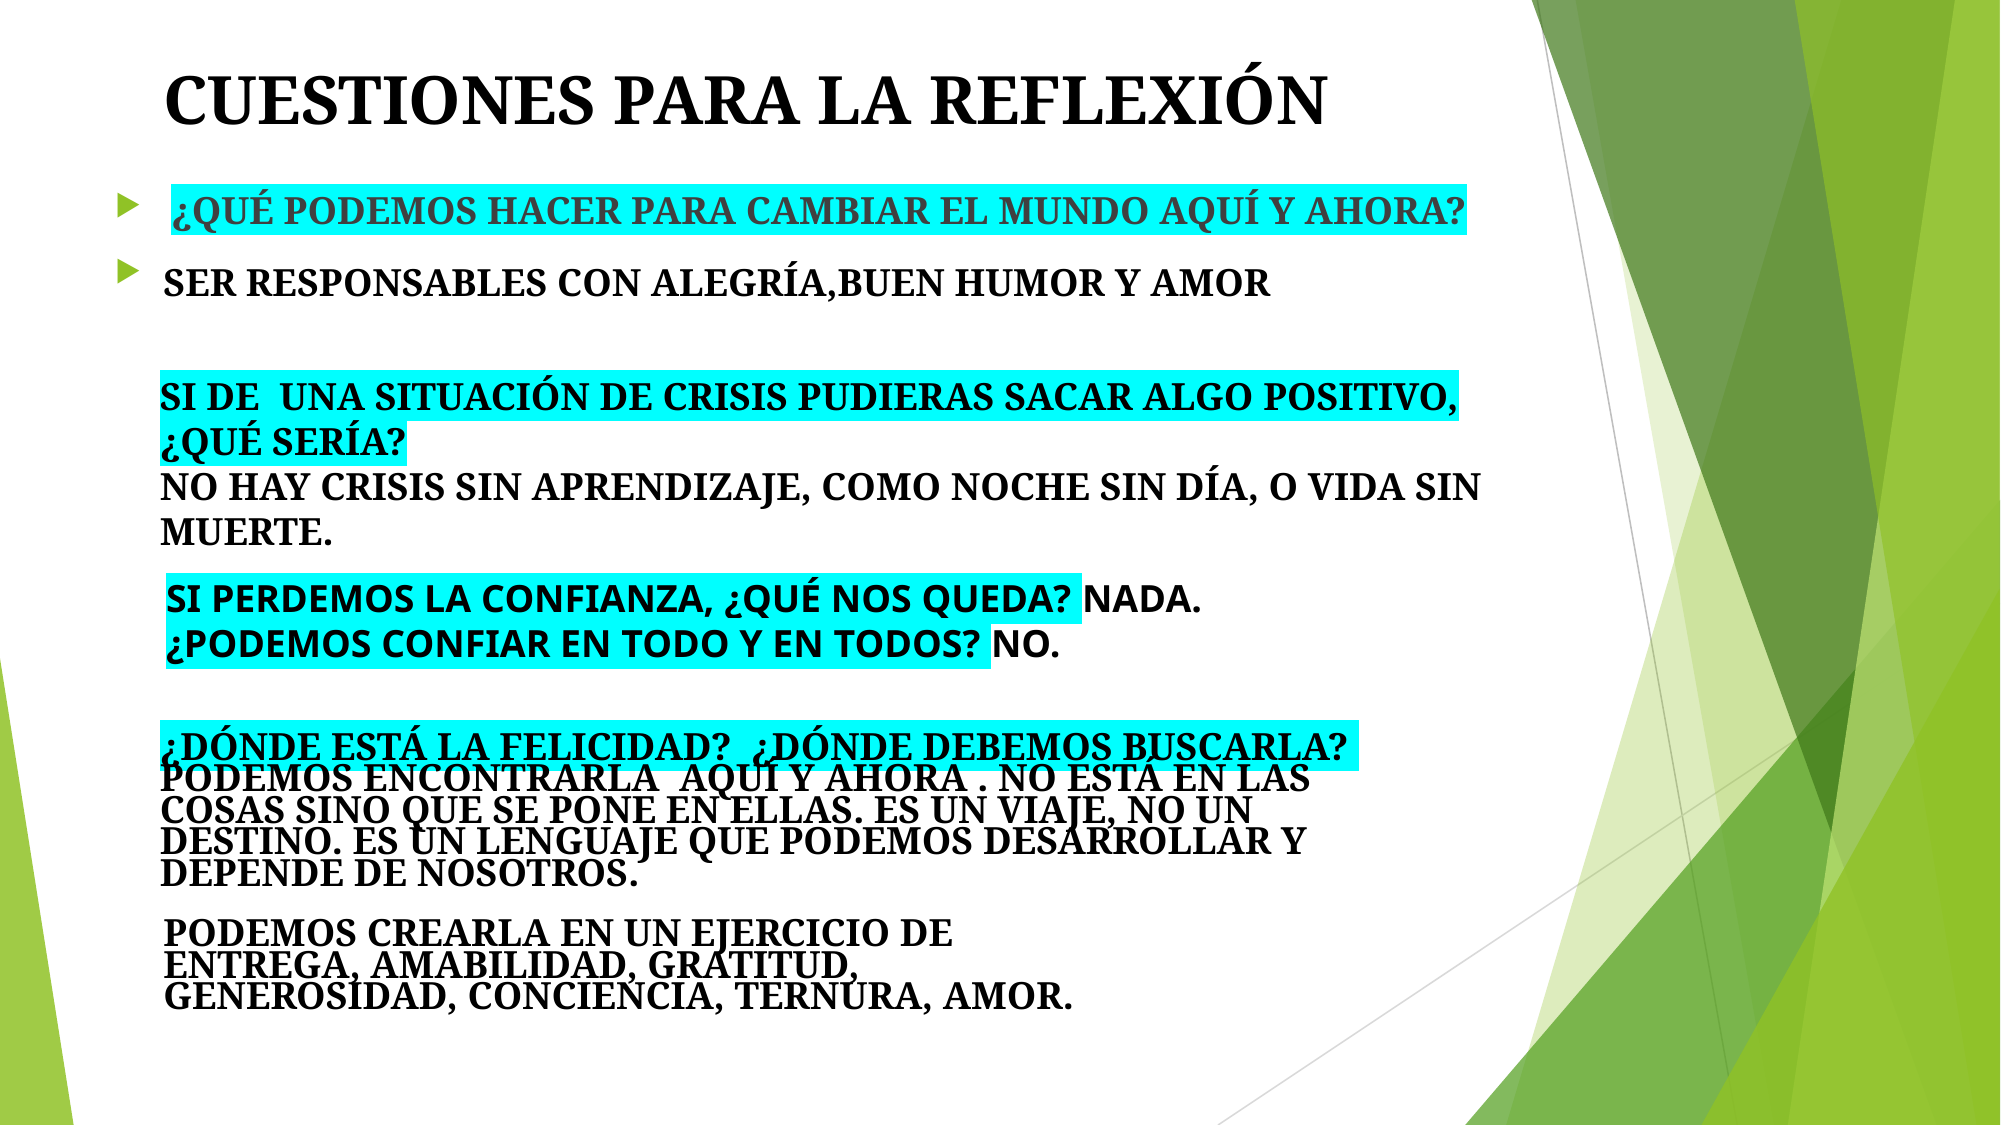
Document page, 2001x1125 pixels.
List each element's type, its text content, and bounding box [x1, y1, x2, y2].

text_box SI PERDEMOS LA CONFIANZA, ¿QUÉ NOS QUEDA? NADA. ¿PODEMOS CONFIAR EN TODO Y EN TODOS? NO. [151, 567, 1264, 674]
list ¿QUÉ PODEMOS HACER PARA CAMBIAR EL MUNDO AQUÍ Y AHORA? [99, 179, 1511, 816]
text_box SER RESPONSABLES CON ALEGRÍA,BUEN HUMOR Y AMOR [148, 251, 1317, 313]
text_box SI DE UNA SITUACIÓN DE CRISIS PUDIERAS SACAR ALGO POSITIVO, ¿QUÉ SERÍA? NO HAY CRISIS SIN APRENDIZAJE, COMO NOCHE SIN DÍA, O VIDA SIN MUERTE. [144, 365, 1555, 563]
text_box ¿DÓNDE ESTÁ LA FELICIDAD? ¿DÓNDE DEBEMOS BUSCARLA? PODEMOS ENCONTRARLA AQUÍ Y AHORA . NO ESTÁ EN LAS COSAS SINO QUE SE PONE EN ELLAS. ES UN VIAJE, NO UN DESTINO. ES UN LENGUAJE QUE PODEMOS DESARROLLAR Y DEPENDE DE NOSOTROS. [144, 727, 1376, 905]
text_box PODEMOS CREARLA EN UN EJERCICIO DE ENTREGA, AMABILIDAD, GRATITUD, GENEROSIDAD, CONCIENCIA, TERNURA, AMOR. [148, 913, 1151, 1028]
title CUESTIONES PARA LA REFLEXIÓN [148, 50, 1559, 268]
